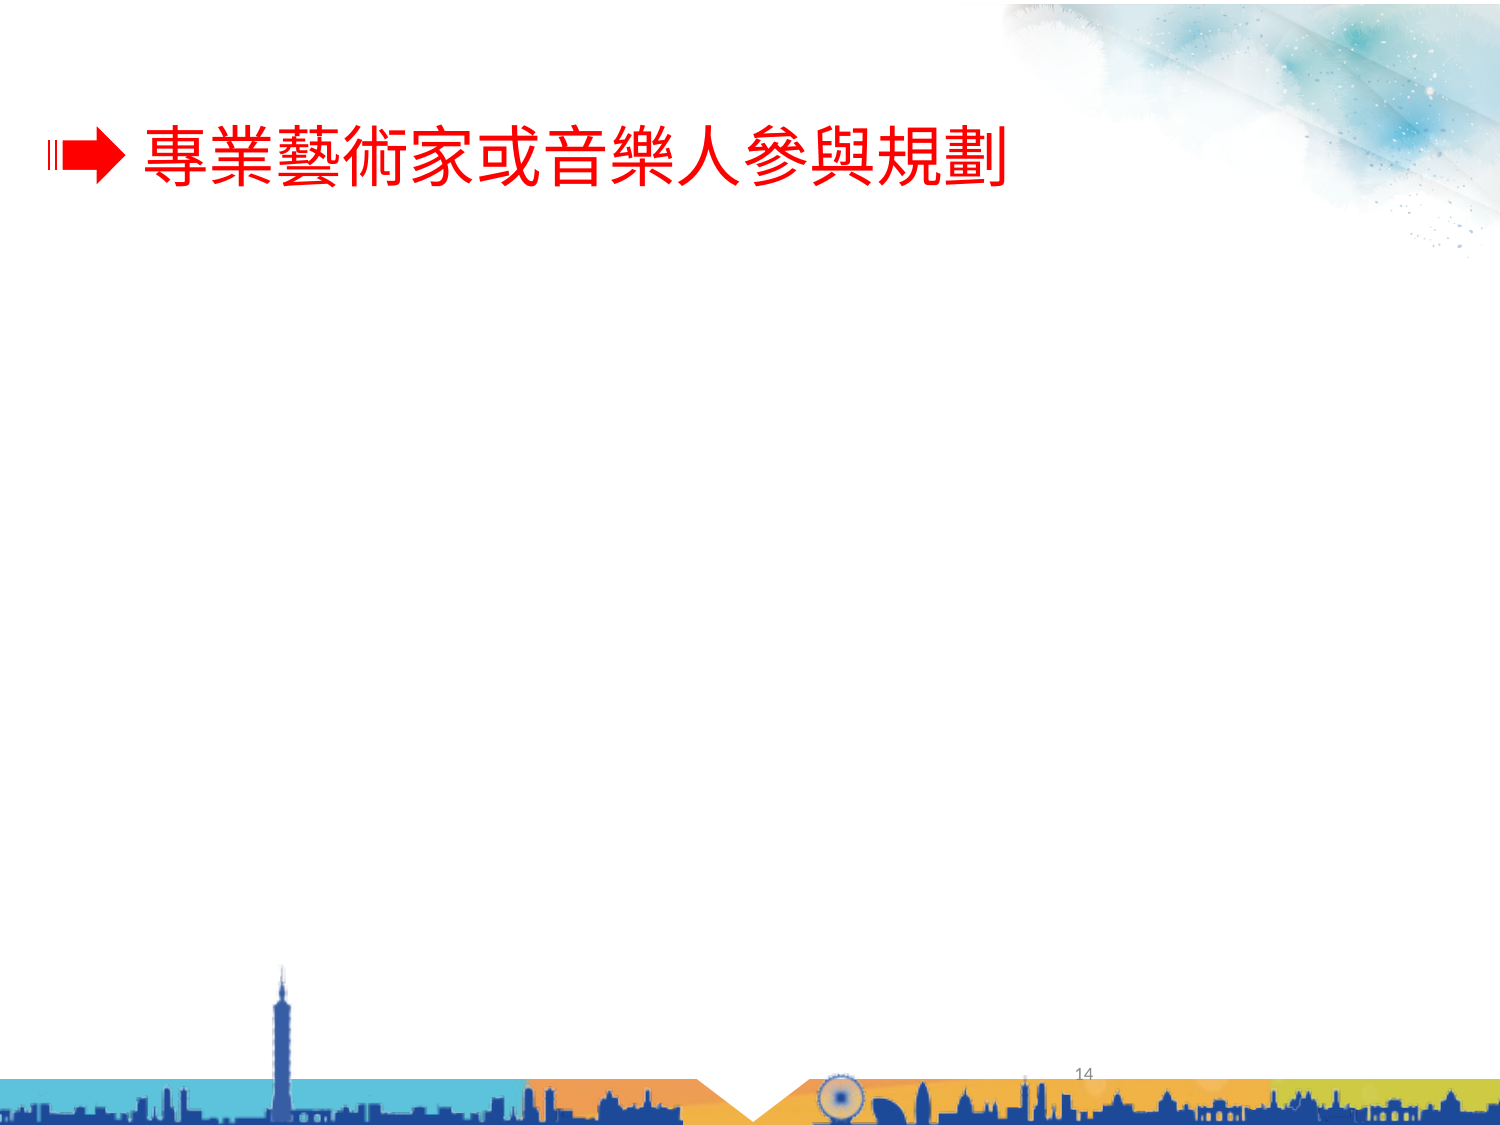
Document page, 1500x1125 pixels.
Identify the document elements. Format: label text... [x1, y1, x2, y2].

text_box [54, 139, 58, 171]
text_box 專業藝術家或音樂人參與規劃 [127, 107, 1419, 202]
text_box [46, 139, 51, 171]
text_box [1059, 1042, 1397, 1103]
text_box [61, 123, 128, 188]
